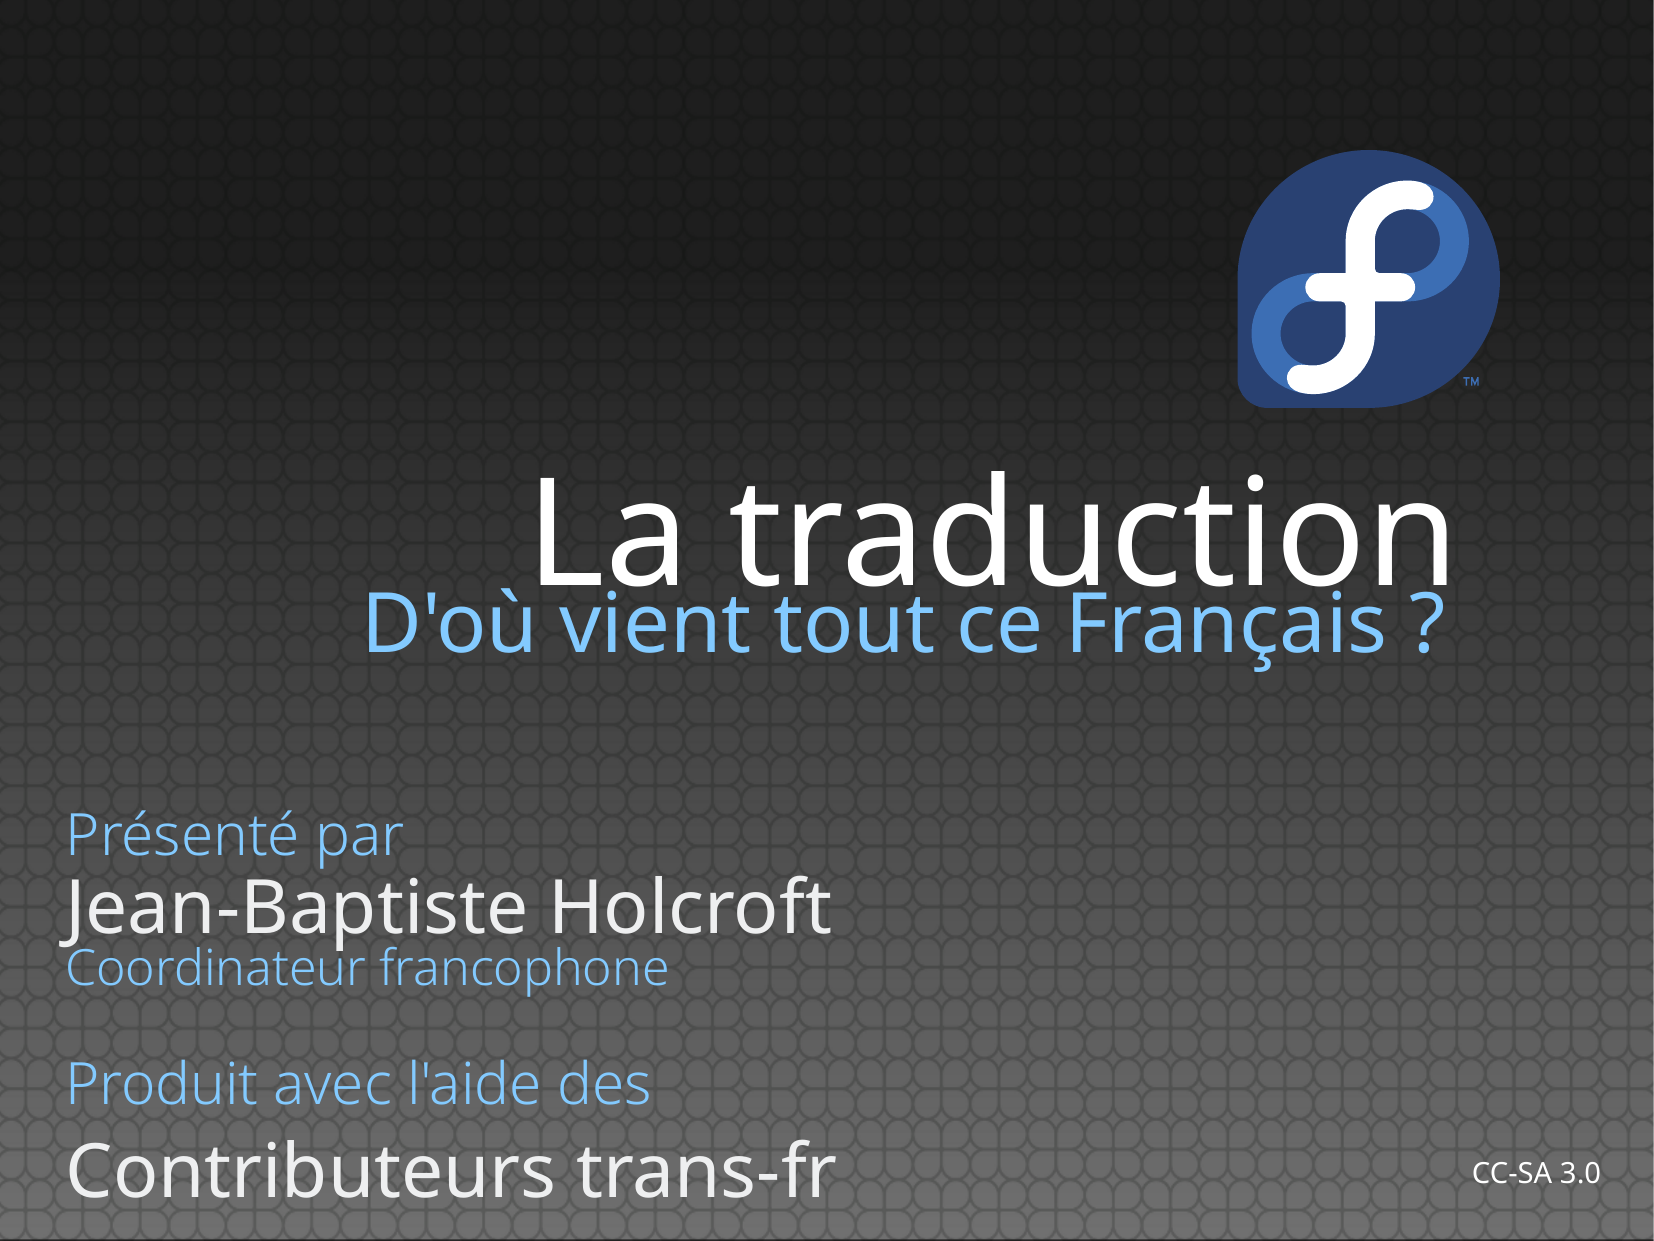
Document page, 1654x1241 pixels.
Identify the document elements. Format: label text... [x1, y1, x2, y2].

text_box Produit avec l'aide des [50, 1035, 718, 1116]
text_box La traduction [37, 417, 1475, 601]
text_box Coordinateur francophone [50, 924, 735, 995]
text_box Présenté par [51, 785, 451, 866]
text_box CC-SA 3.0 [41, 1144, 1617, 1229]
subtitle D'où vient tout ce Français ? [100, 601, 1447, 667]
text_box Jean-Baptiste Holcroft [50, 846, 893, 946]
picture [0, 0, 1654, 1241]
text_box Contributeurs trans-fr [50, 1109, 898, 1209]
